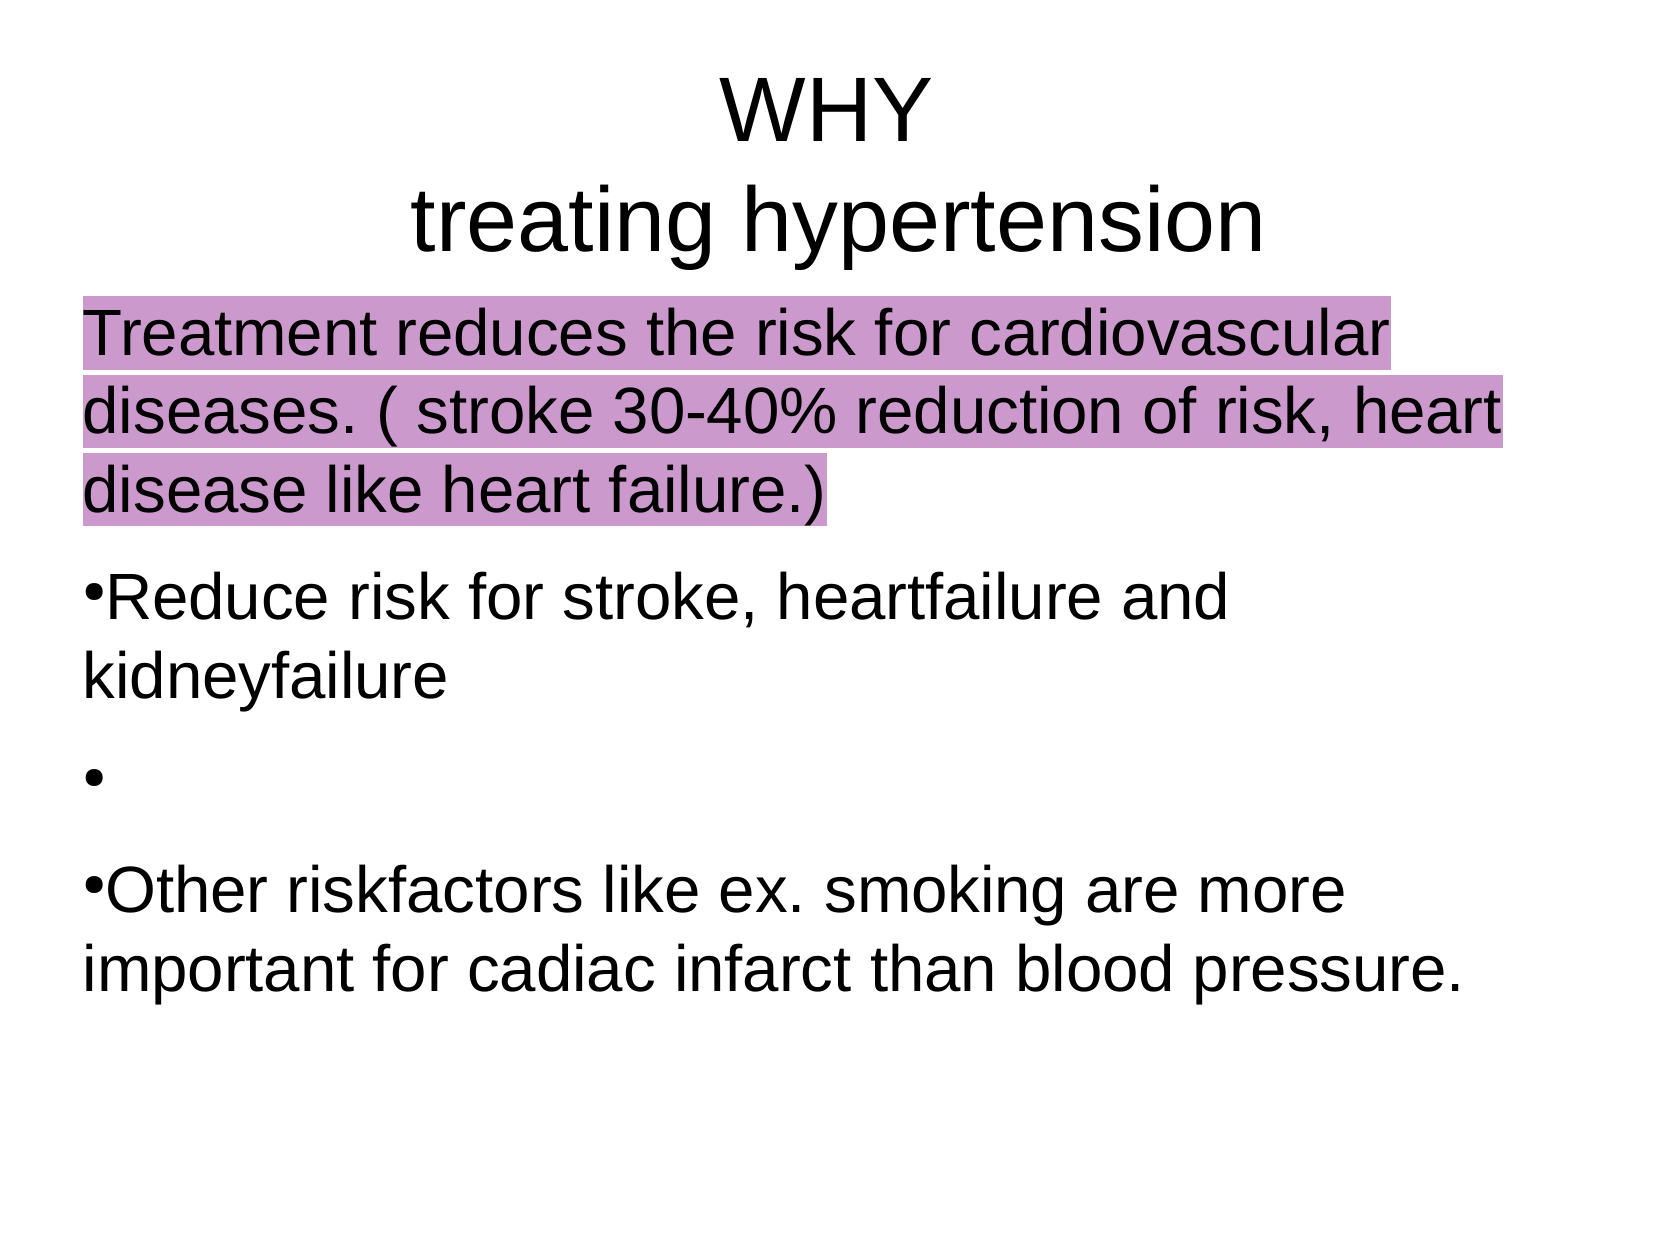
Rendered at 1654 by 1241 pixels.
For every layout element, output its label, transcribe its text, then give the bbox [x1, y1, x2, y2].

title WHY treating hypertension [82, 49, 1571, 257]
list Treatment reduces the risk for cardiovascular diseases. ( stroke 30-40% reduction of risk, heart disease like heart failure.) Reduce risk for stroke, heartfailure and kidneyfailure Other riskfactors like ex. smoking are more important for cadiac infarct than blood pressure. [82, 290, 1571, 1010]
